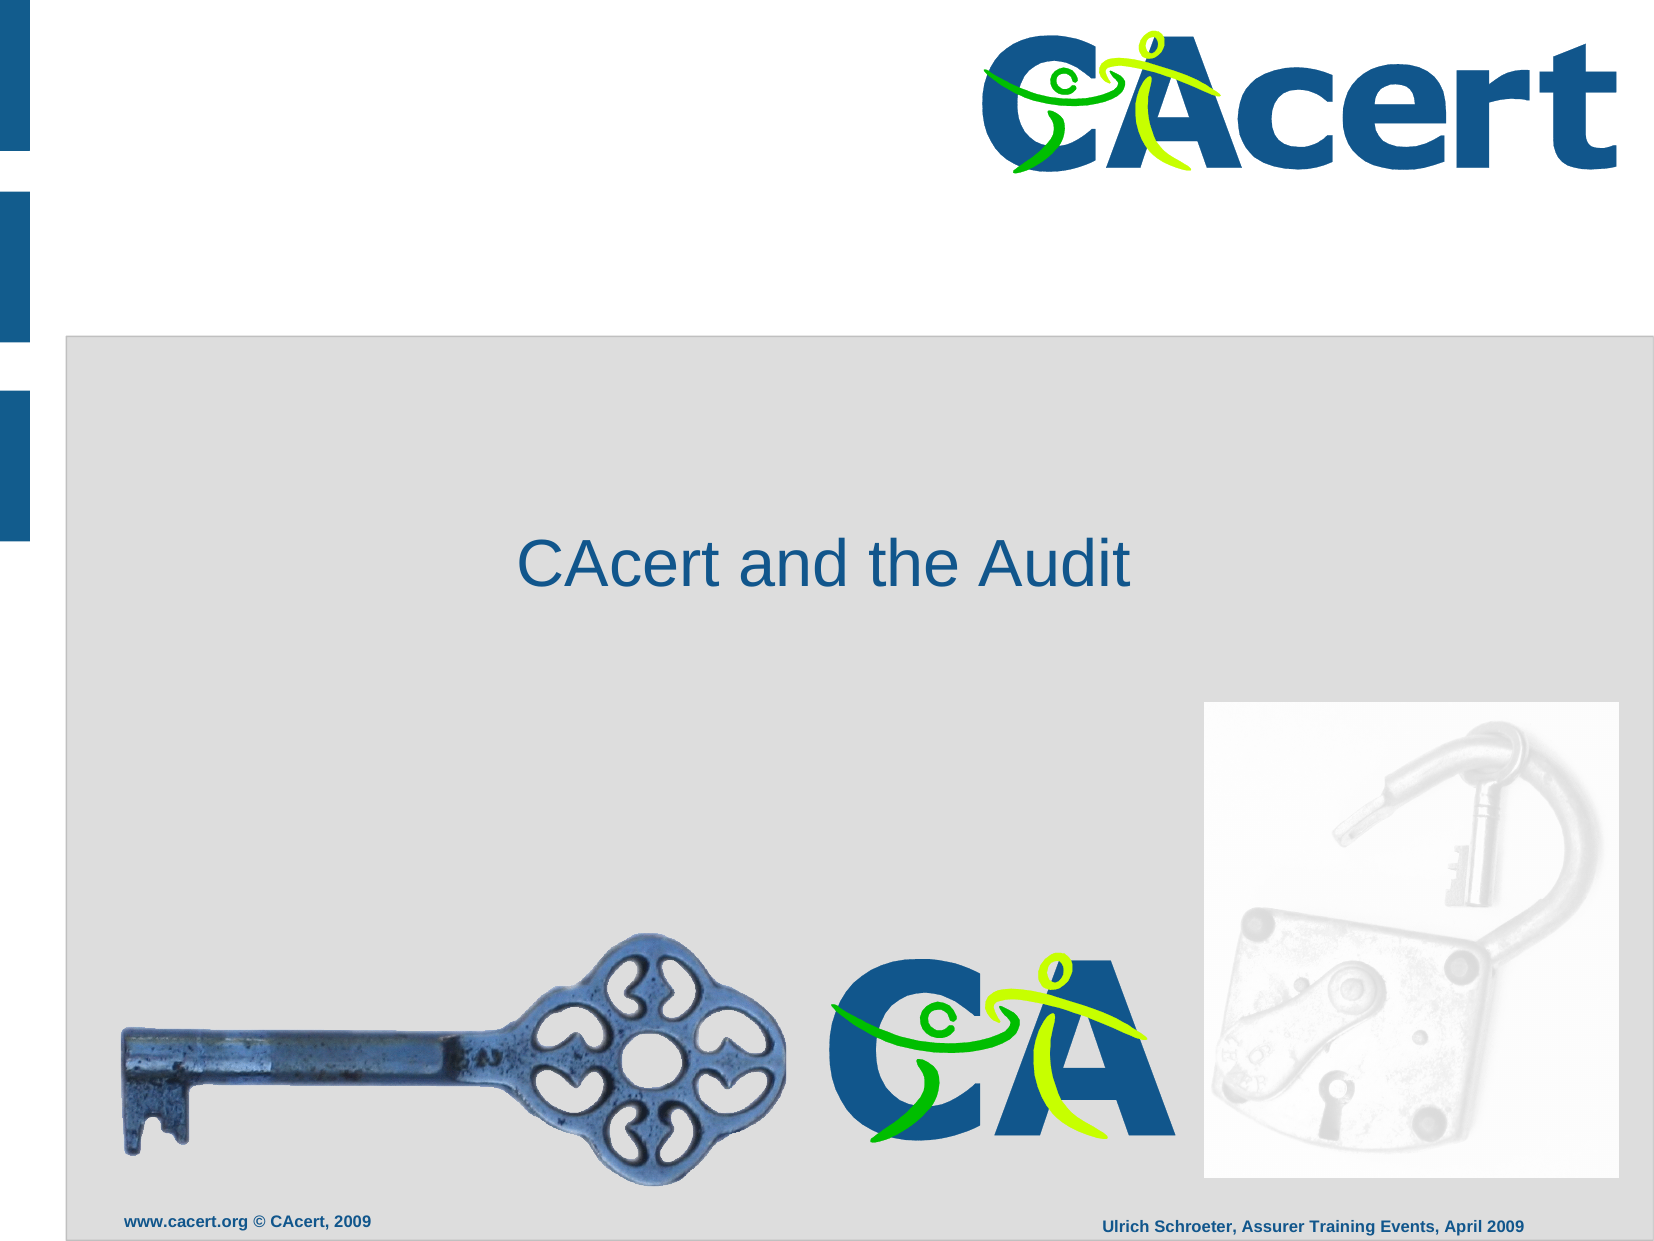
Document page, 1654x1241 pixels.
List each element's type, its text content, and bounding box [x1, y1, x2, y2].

title CAcert and the Audit [118, 442, 1530, 601]
picture [106, 915, 800, 1203]
picture [1204, 702, 1619, 1178]
picture [826, 950, 1177, 1145]
